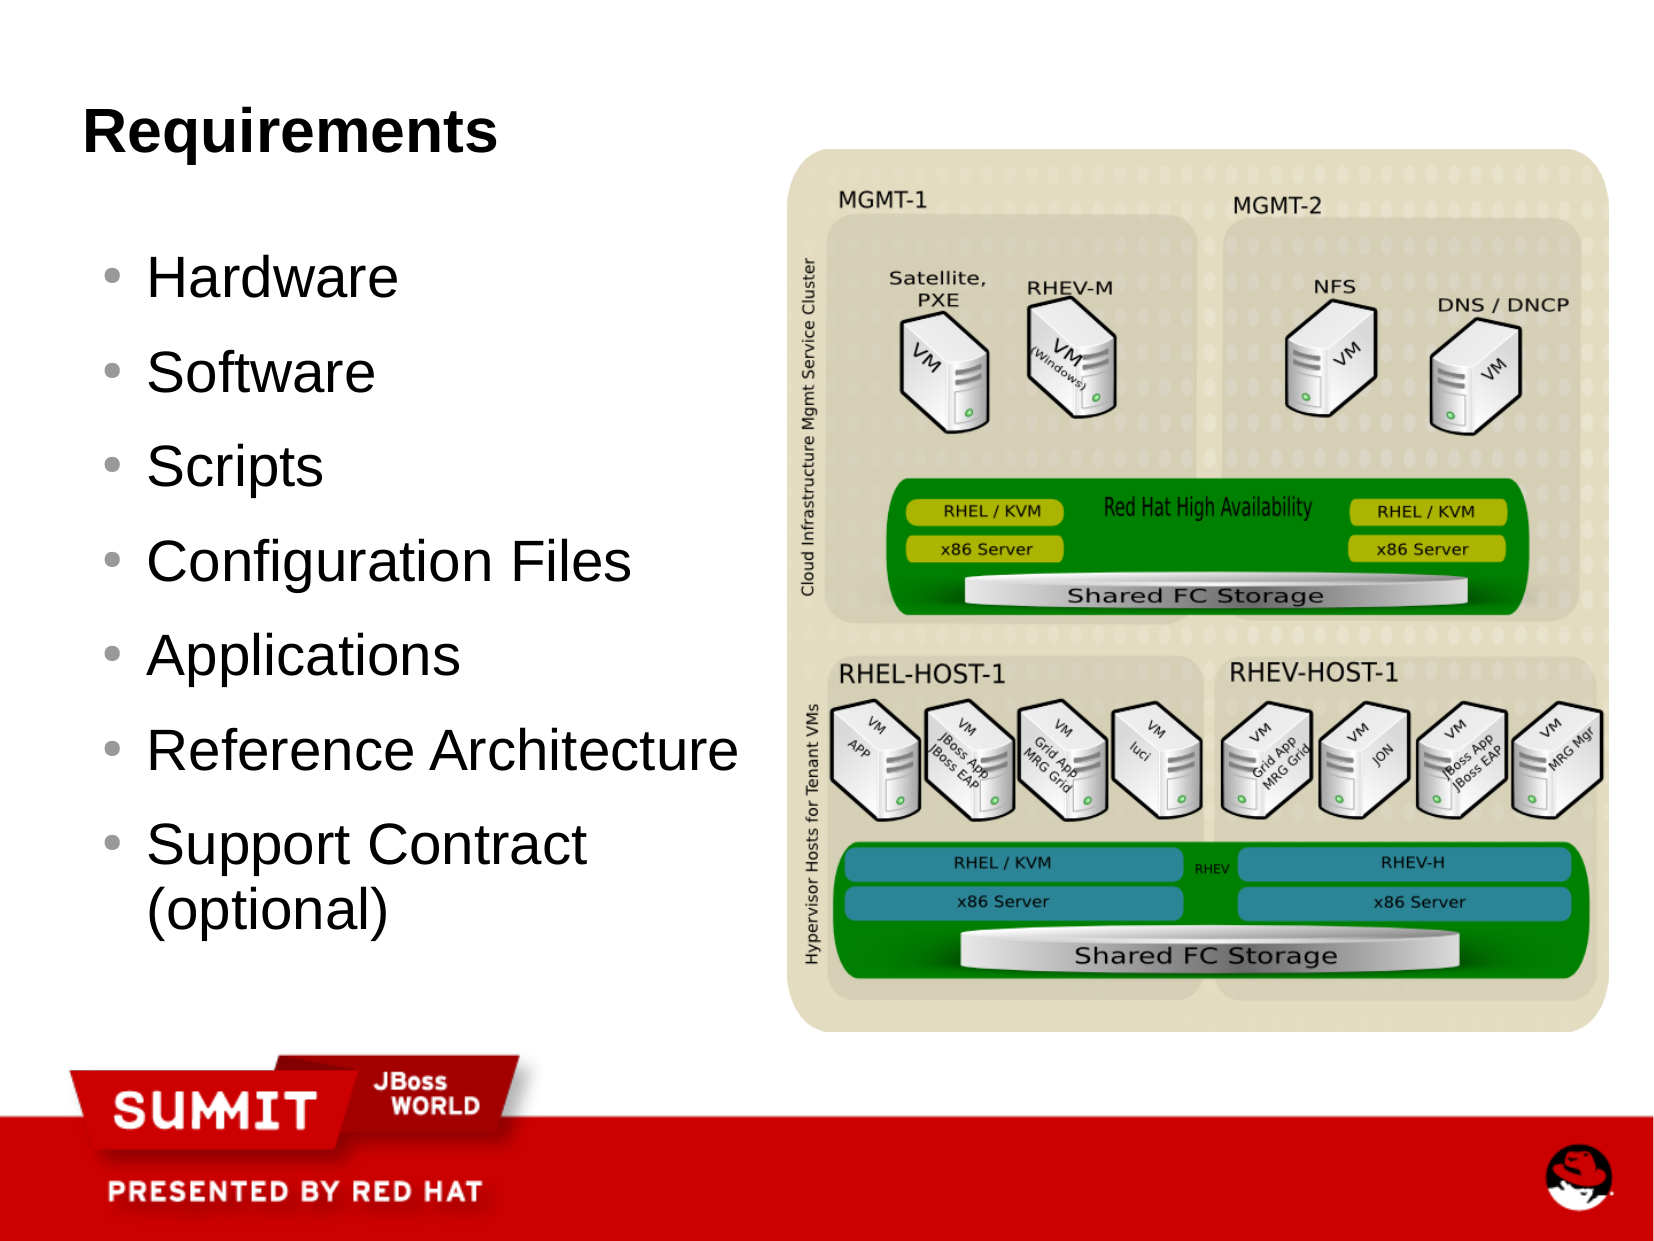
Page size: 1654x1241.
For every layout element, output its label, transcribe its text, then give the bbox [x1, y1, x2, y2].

picture [787, 149, 1609, 1032]
title Requirements [82, 37, 1571, 226]
picture [0, 1043, 1654, 1241]
list Hardware Software Scripts Configuration Files Applications Reference Architecture Support Contract (optional) [86, 244, 814, 1039]
